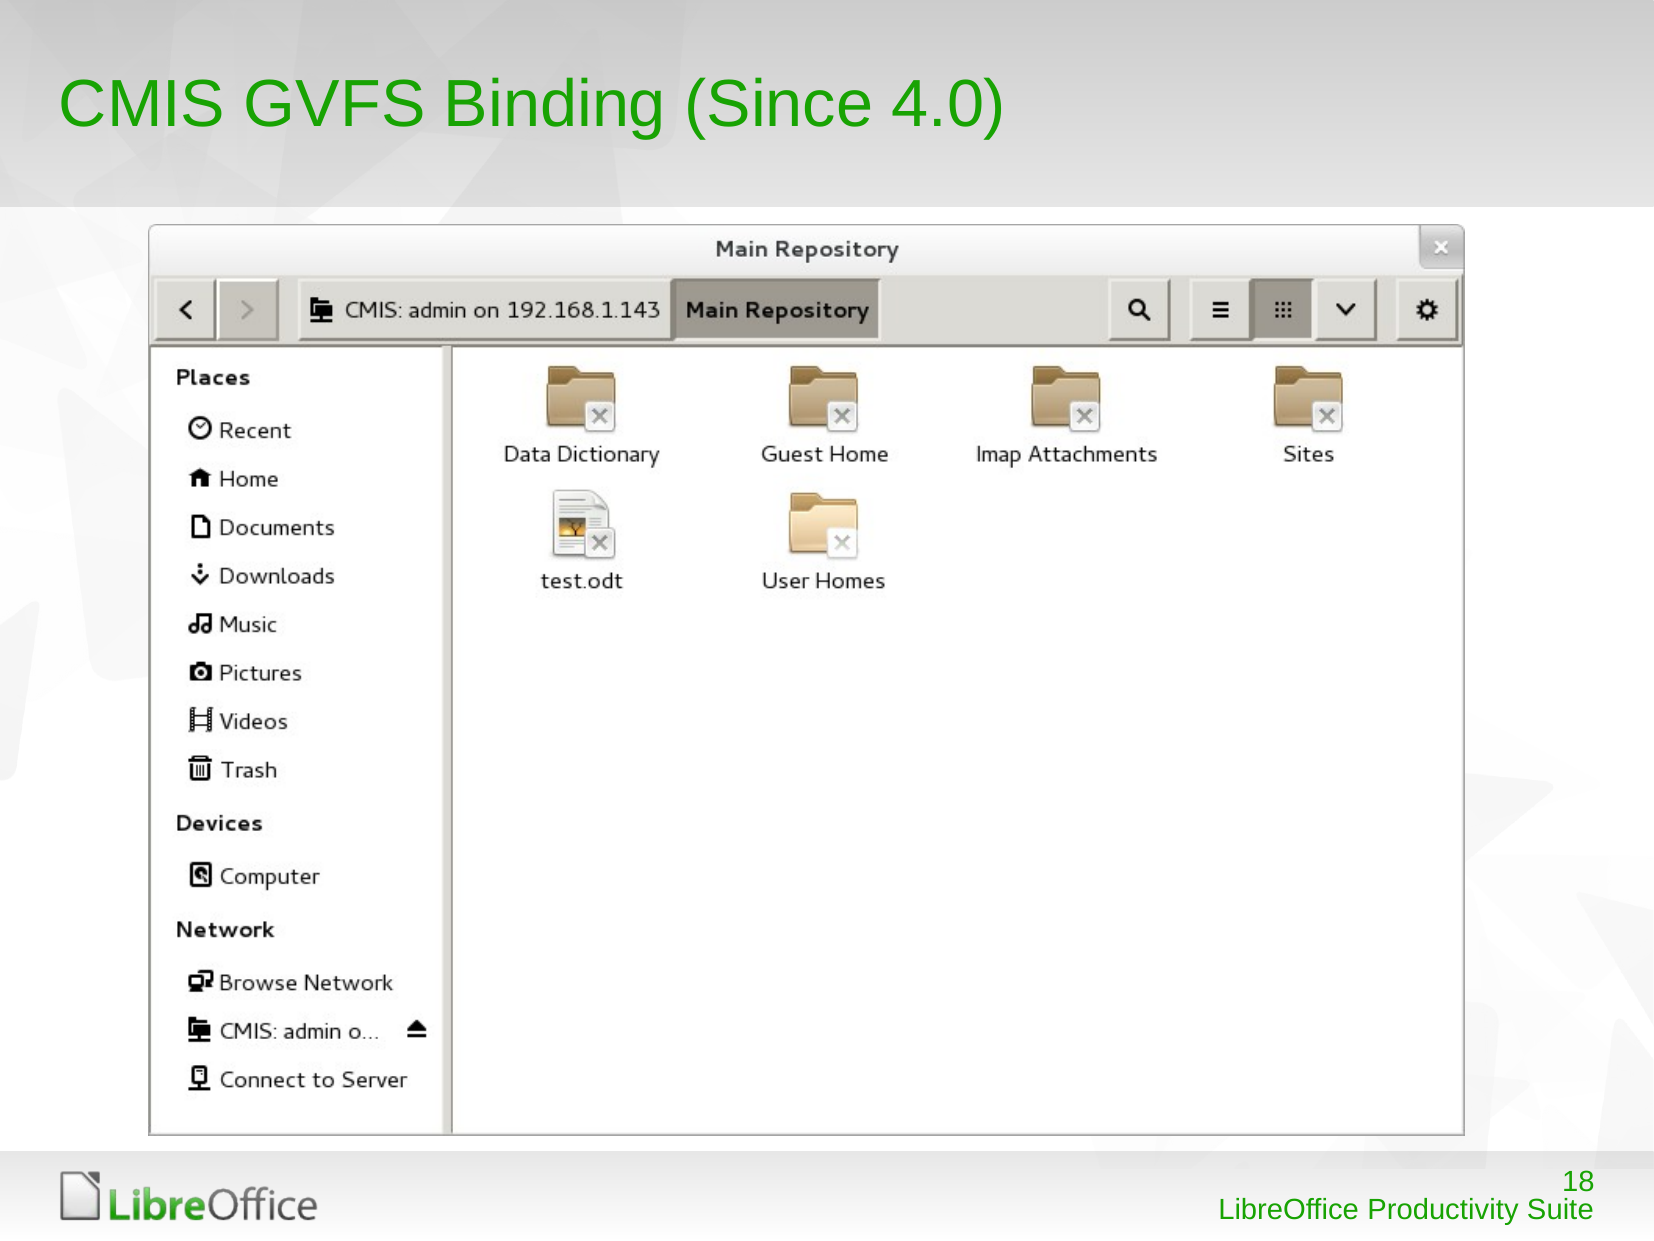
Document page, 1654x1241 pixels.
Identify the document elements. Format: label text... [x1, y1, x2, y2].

picture [0, 0, 1654, 1169]
title CMIS GVFS Binding (Since 4.0) [59, 29, 1595, 178]
picture [41, 1152, 337, 1240]
